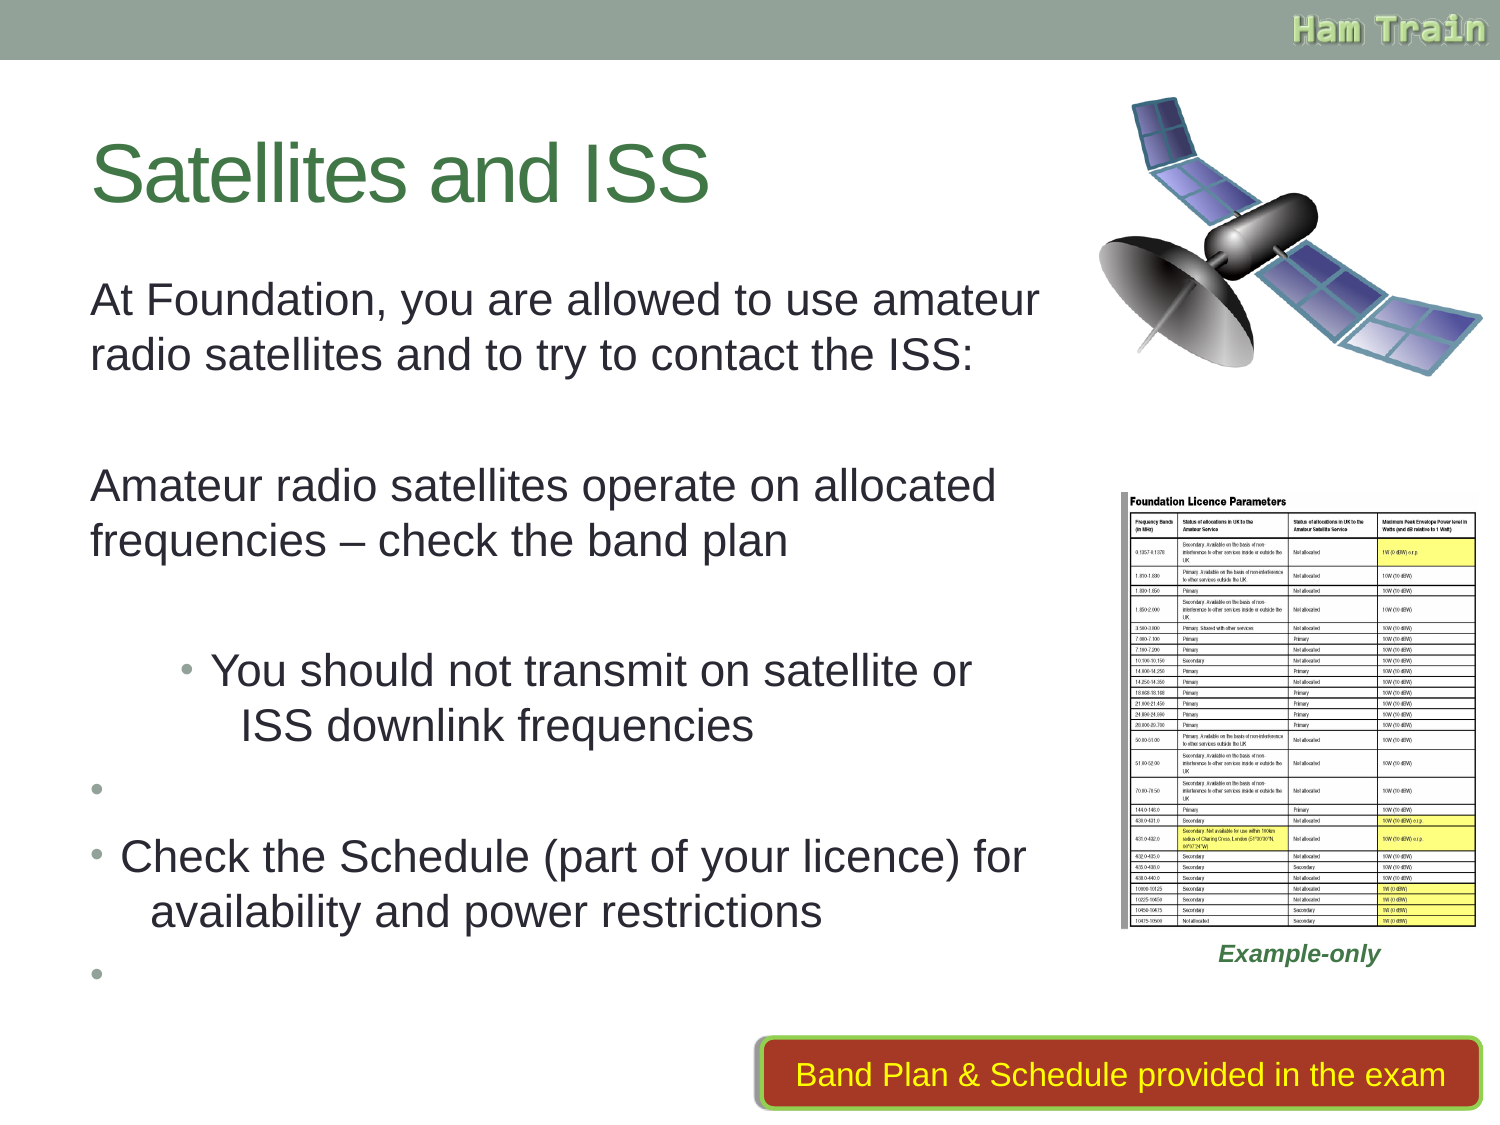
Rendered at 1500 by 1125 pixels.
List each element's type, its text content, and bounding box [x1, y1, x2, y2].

picture [1128, 492, 1479, 931]
text_box Example-only [1151, 930, 1455, 976]
text_box [75, 554, 821, 990]
text_box Band Plan & Schedule provided in the exam [761, 1037, 1482, 1109]
list At Foundation, you are allowed to use amateur radio satellites and to try to contact the ISS: Amateur radio satellites operate on allocated frequencies – check the band plan You should not transmit on satellite or ISS downlink frequencies Check the Schedule (part of your licence) for availability and power restrictions [75, 262, 1058, 1038]
title Satellites and ISS [75, 87, 1092, 251]
picture [1092, 78, 1491, 386]
